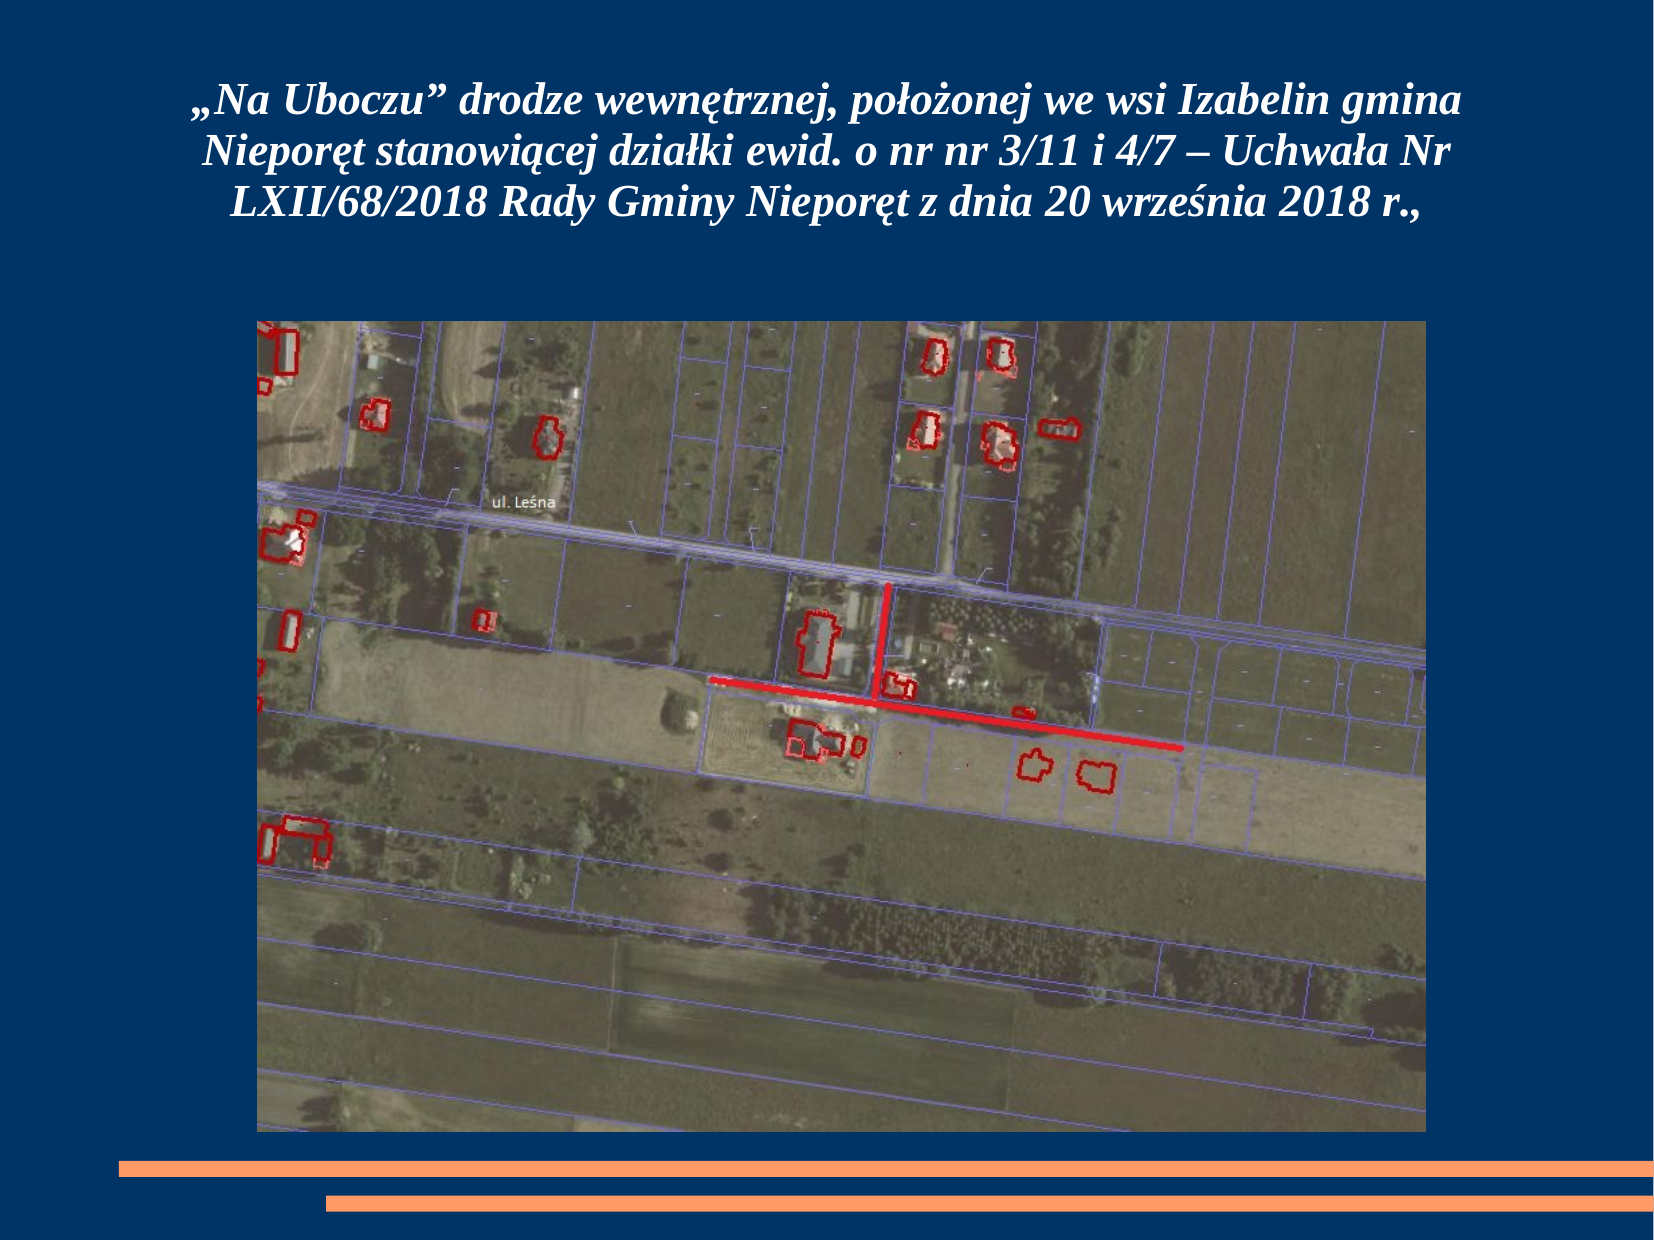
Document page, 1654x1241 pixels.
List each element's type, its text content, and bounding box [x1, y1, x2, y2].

picture [257, 321, 1426, 1132]
title „Na Uboczu” drodze wewnętrznej, położonej we wsi Izabelin gmina Nieporęt stanowiącej działki ewid. o nr nr 3/11 i 4/7 – Uchwała Nr LXII/68/2018 Rady Gminy Nieporęt z dnia 20 września 2018 r., [121, 46, 1534, 254]
